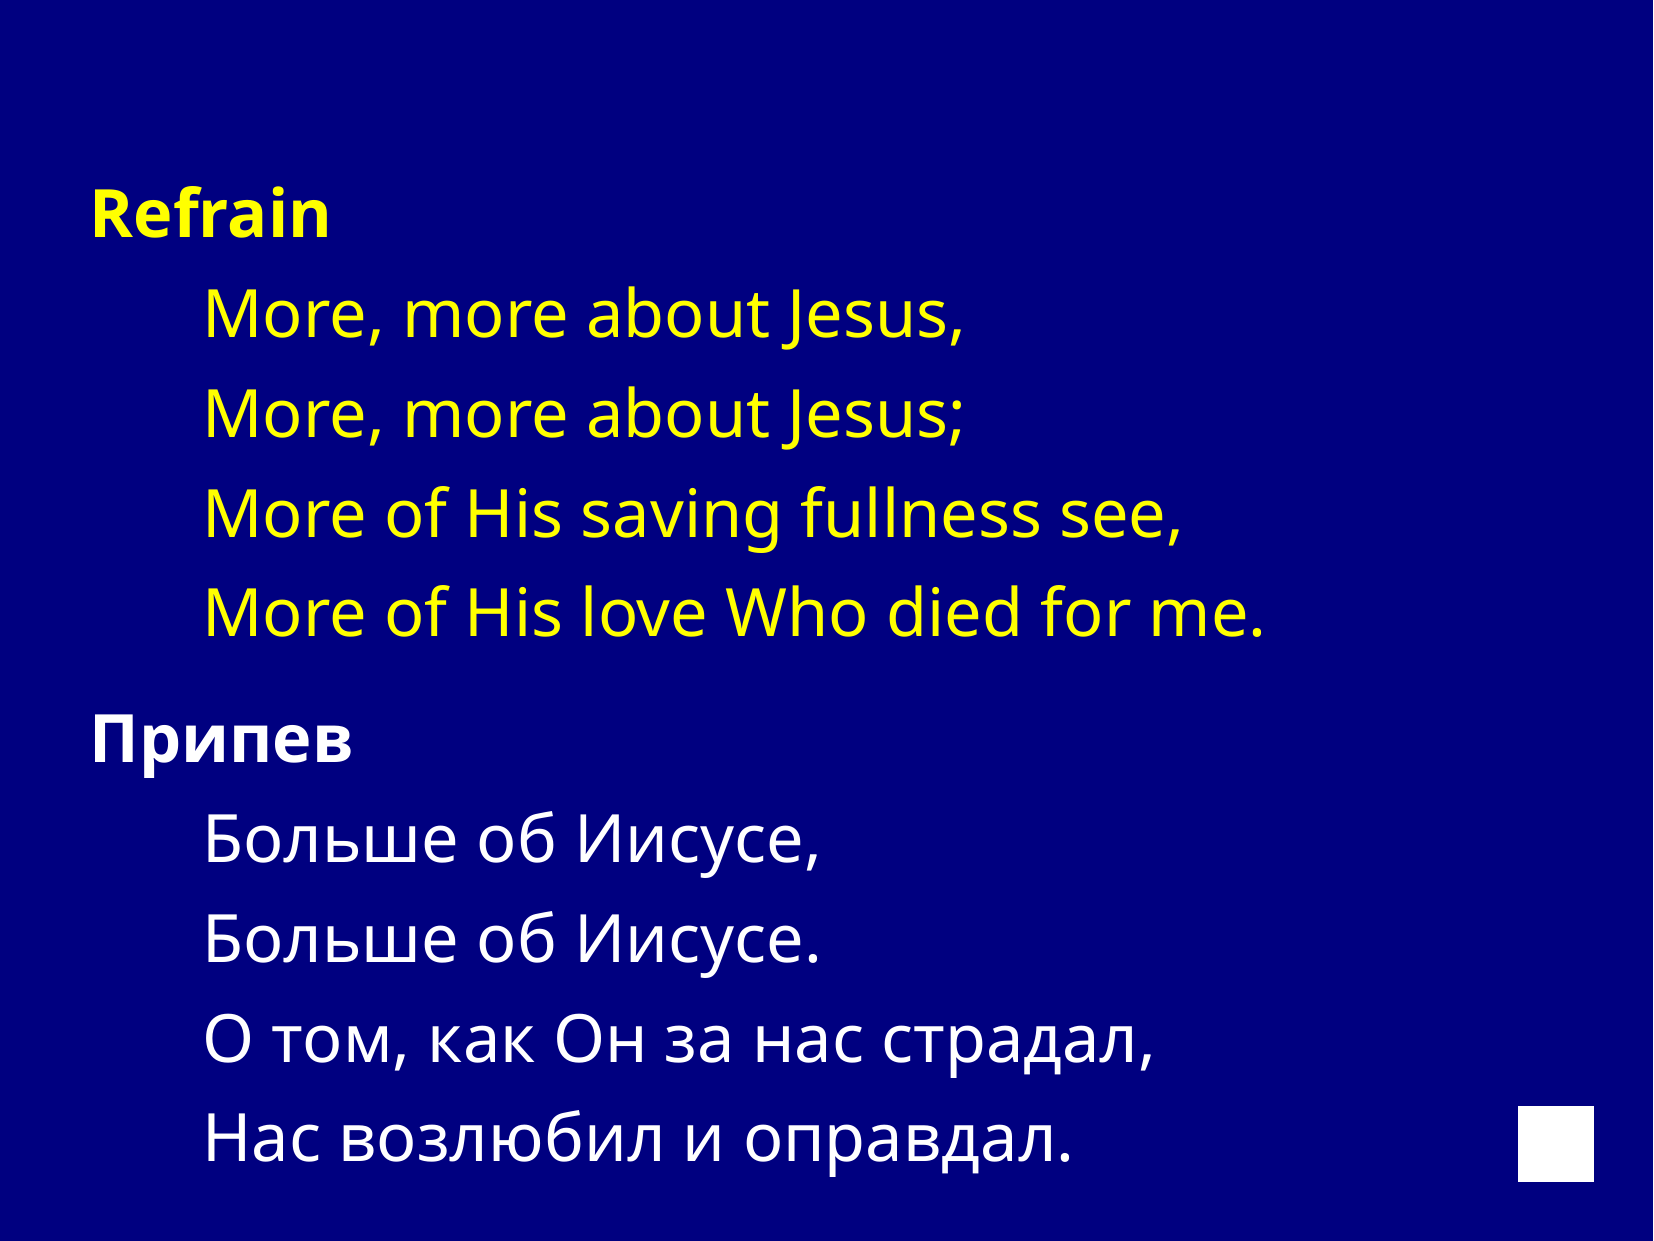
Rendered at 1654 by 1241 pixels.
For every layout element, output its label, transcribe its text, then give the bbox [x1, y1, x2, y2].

text_box Refrain More, more about Jesus, More, more about Jesus; More of His saving fullness see, More of His love Who died for me. [75, 150, 1576, 638]
text_box [1518, 1106, 1594, 1182]
text_box Припев Больше об Иисусе, Больше об Иисусе. О том, как Он за нас страдал, Нас возлюбил и оправдал. [75, 675, 1576, 1163]
